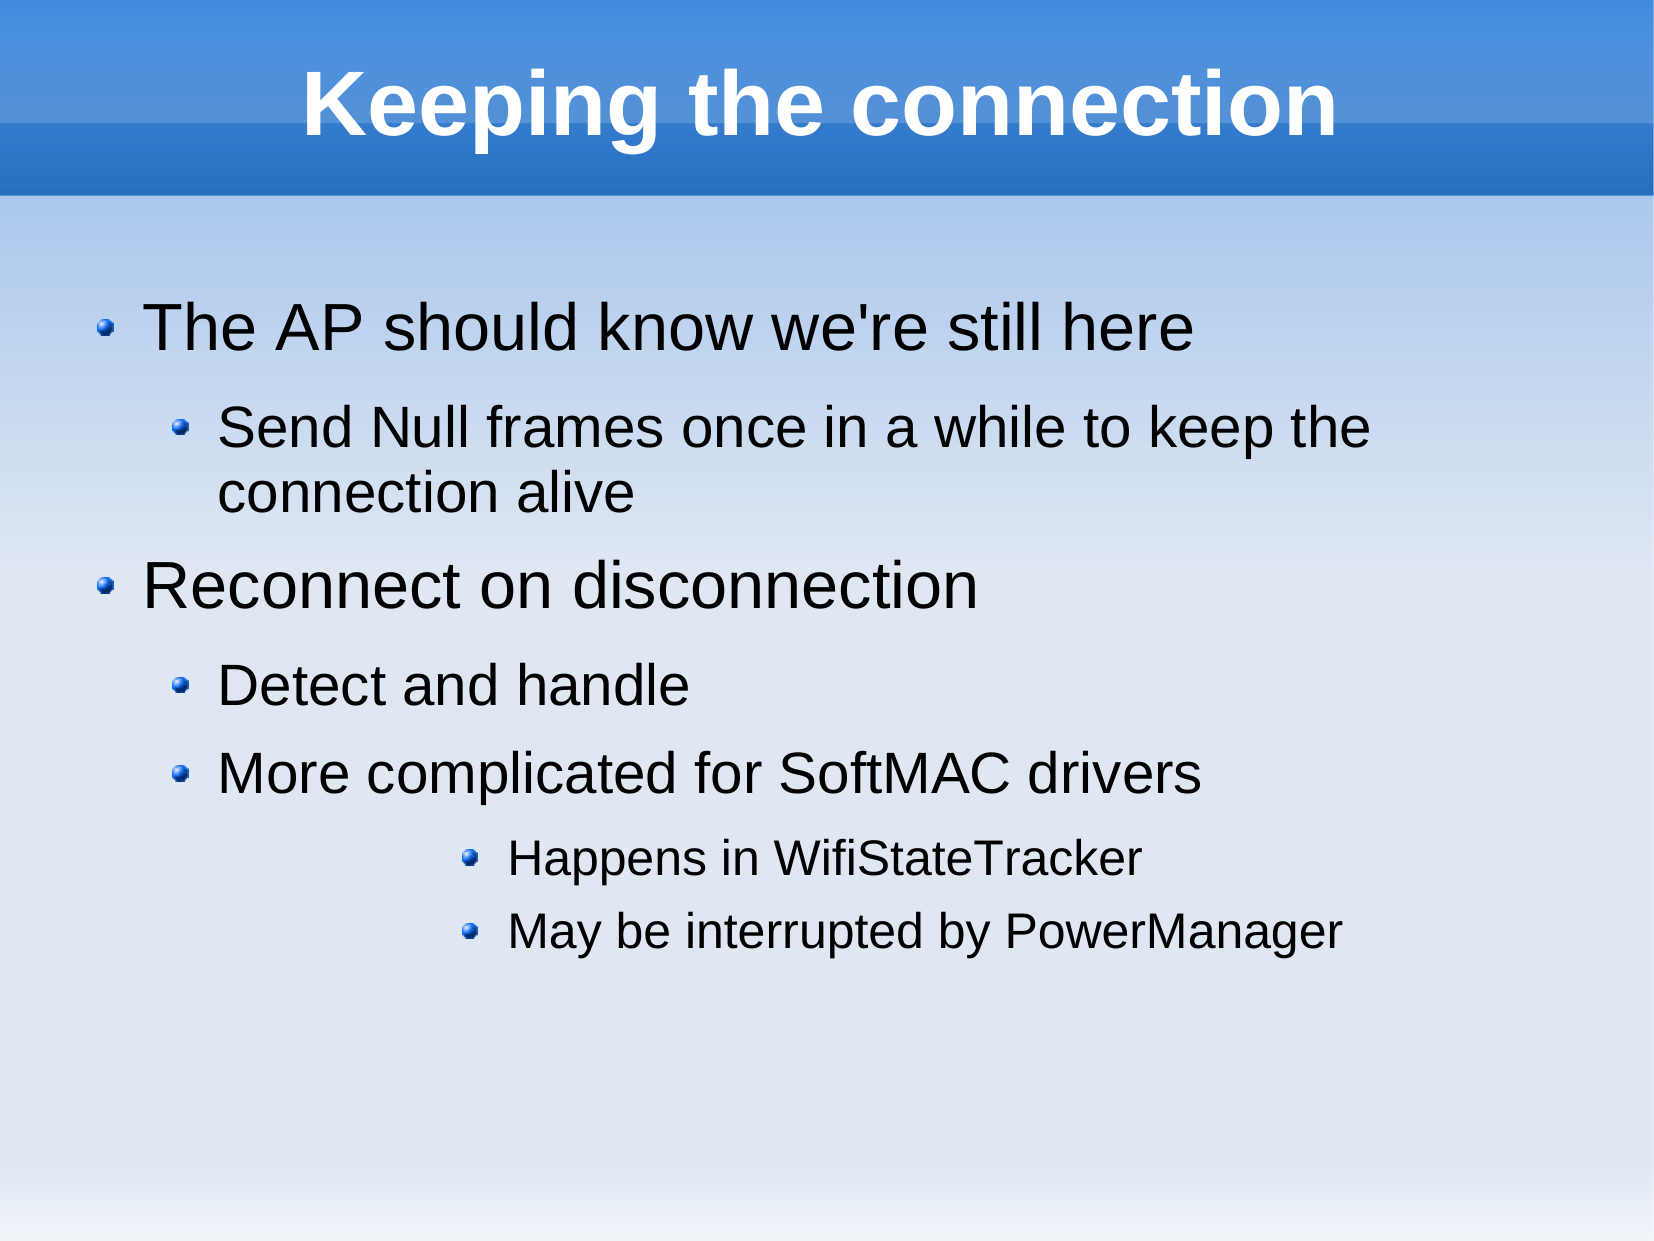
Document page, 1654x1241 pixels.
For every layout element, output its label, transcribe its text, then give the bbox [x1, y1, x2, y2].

list The AP should know we're still here Send Null frames once in a while to keep the connection alive Reconnect on disconnection Detect and handle More complicated for SoftMAC drivers Happens in WifiStateTracker May be interrupted by PowerManager [82, 290, 1571, 1094]
picture [0, 0, 1654, 1241]
title Keeping the connection [76, 0, 1565, 208]
